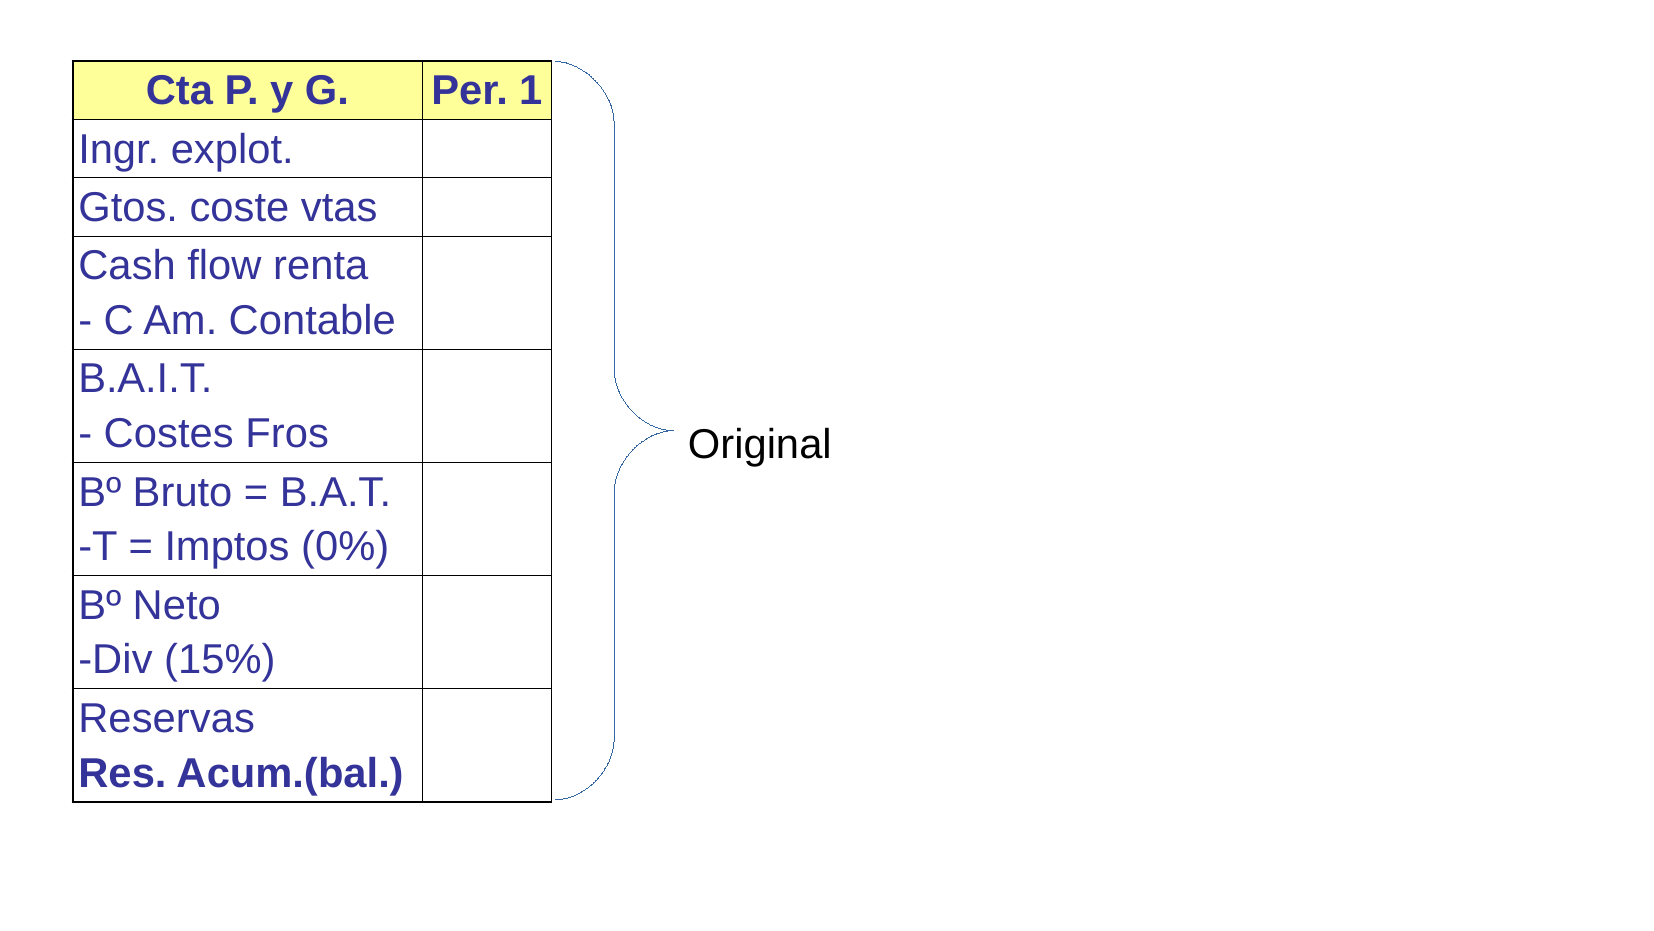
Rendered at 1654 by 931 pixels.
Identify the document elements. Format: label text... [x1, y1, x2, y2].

table_cell [423, 576, 551, 688]
table_cell Bº Neto -Div (15%) [74, 576, 422, 688]
table_cell Reservas Res. Acum.(bal.) [74, 689, 422, 801]
table_header Per. 1 [423, 62, 551, 119]
table_cell [423, 120, 551, 177]
table_cell [423, 178, 551, 236]
table_cell Gtos. coste vtas [74, 178, 422, 236]
text_box Original [673, 413, 847, 475]
table_cell [423, 463, 551, 575]
table_cell [423, 237, 551, 349]
table_cell Cash flow renta - C Am. Contable [74, 237, 422, 349]
table_cell [423, 689, 551, 801]
table_cell Ingr. explot. [74, 120, 422, 177]
table_cell [423, 350, 551, 462]
table_cell B.A.I.T. - Costes Fros [74, 350, 422, 462]
table_header Cta P. y G. [74, 62, 422, 119]
table_cell Bº Bruto = B.A.T. -T = Imptos (0%) [74, 463, 422, 575]
